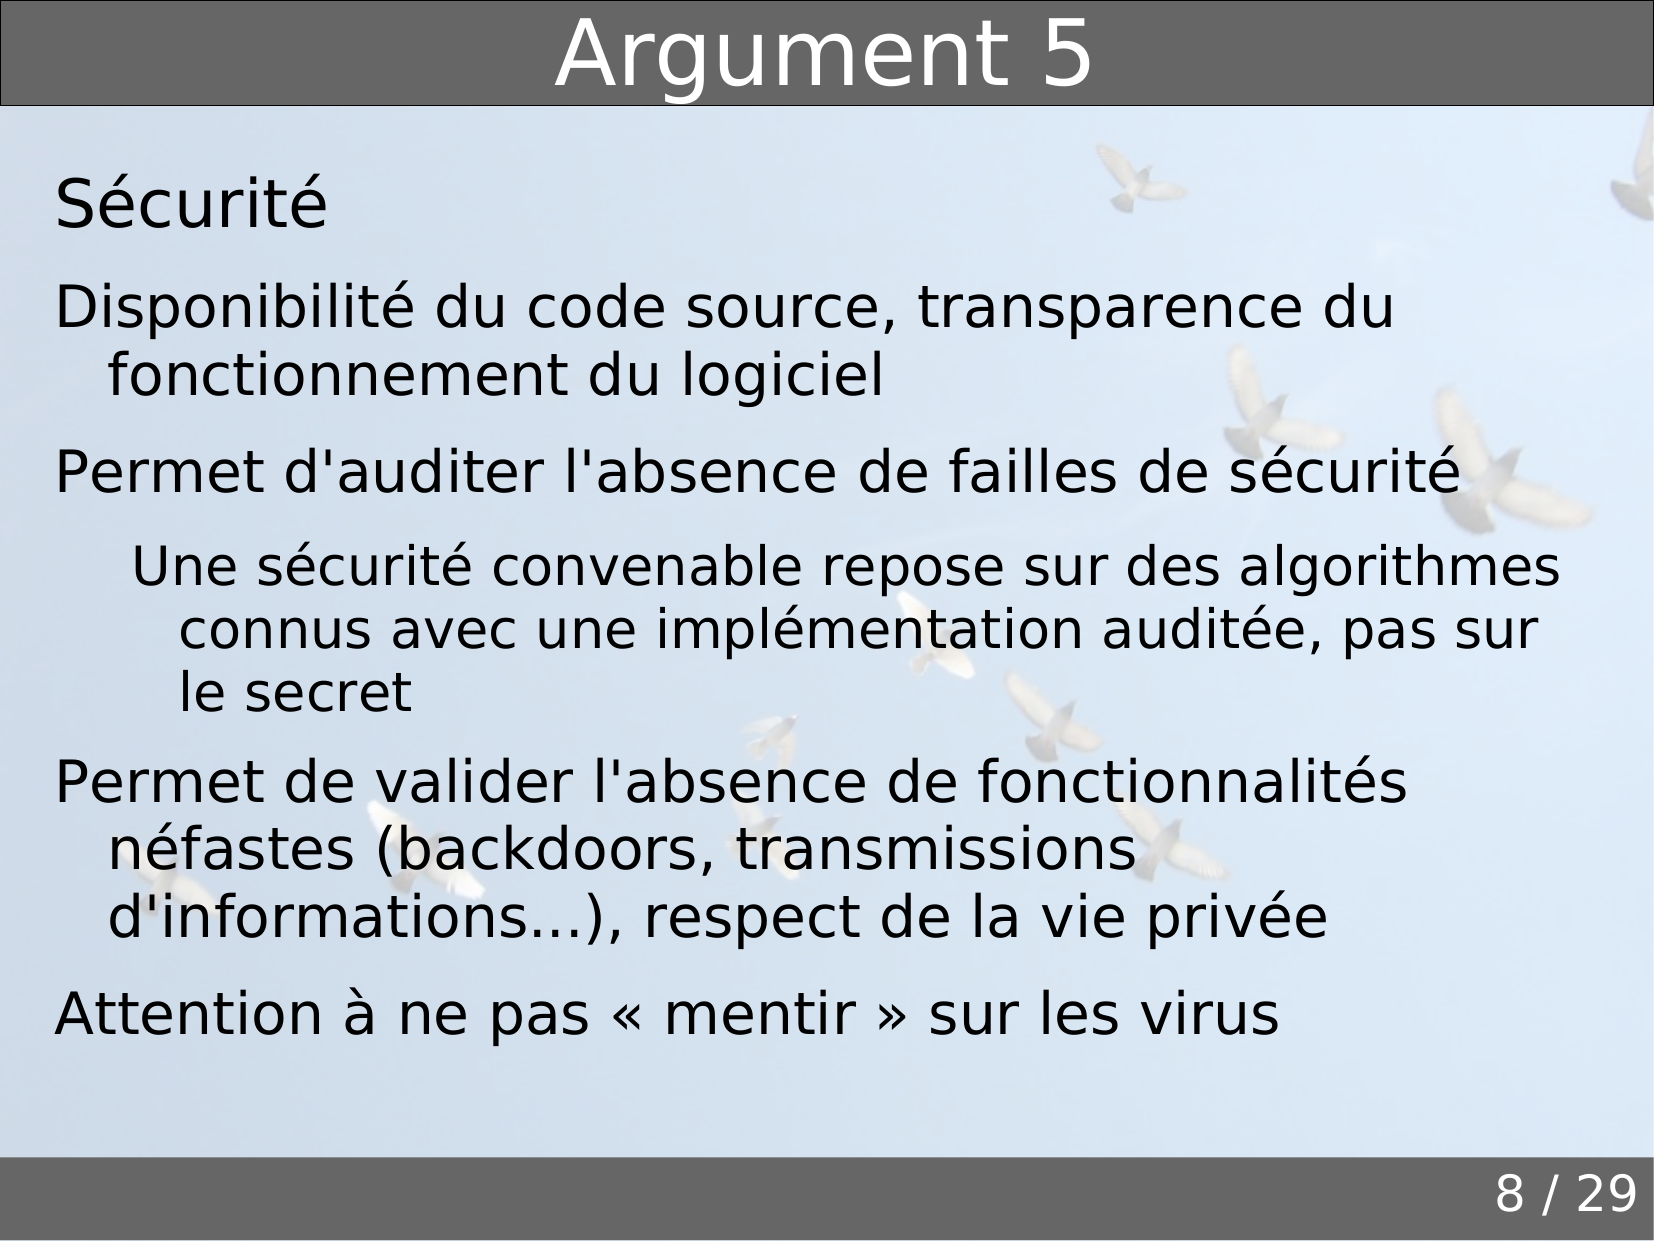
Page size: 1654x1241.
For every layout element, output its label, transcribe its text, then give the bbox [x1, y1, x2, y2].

title Argument 5 [0, 0, 1654, 108]
list Sécurité Disponibilité du code source, transparence du fonctionnement du logiciel Permet d'auditer l'absence de failles de sécurité Une sécurité convenable repose sur des algorithmes connus avec une implémentation auditée, pas sur le secret Permet de valider l'absence de fonctionnalités néfastes (backdoors, transmissions d'informations...), respect de la vie privée Attention à ne pas « mentir » sur les virus [37, 165, 1576, 1049]
